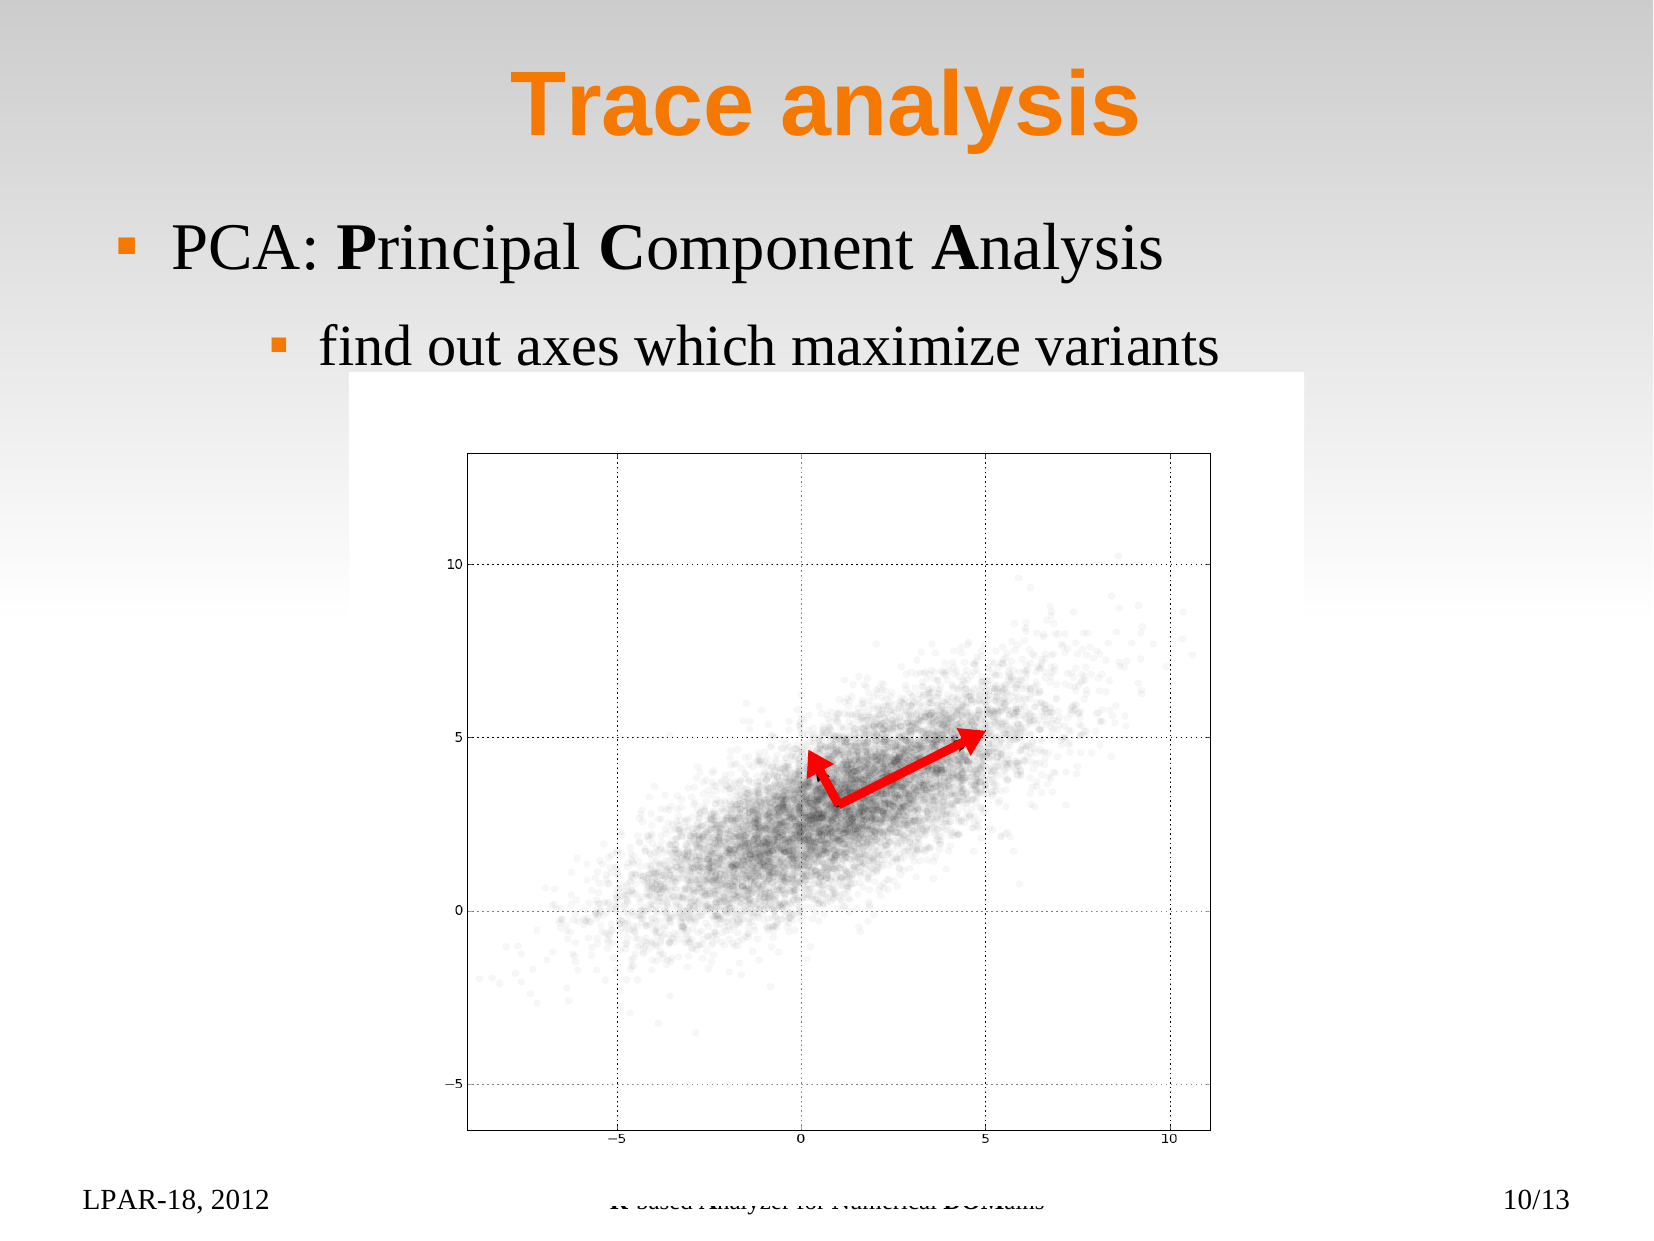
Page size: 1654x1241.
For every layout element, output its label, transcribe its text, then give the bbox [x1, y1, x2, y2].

title Trace analysis [82, 49, 1571, 158]
picture [348, 1109, 1305, 1206]
list PCA: Principal Component Analysis find out axes which maximize variants [82, 210, 1571, 1109]
